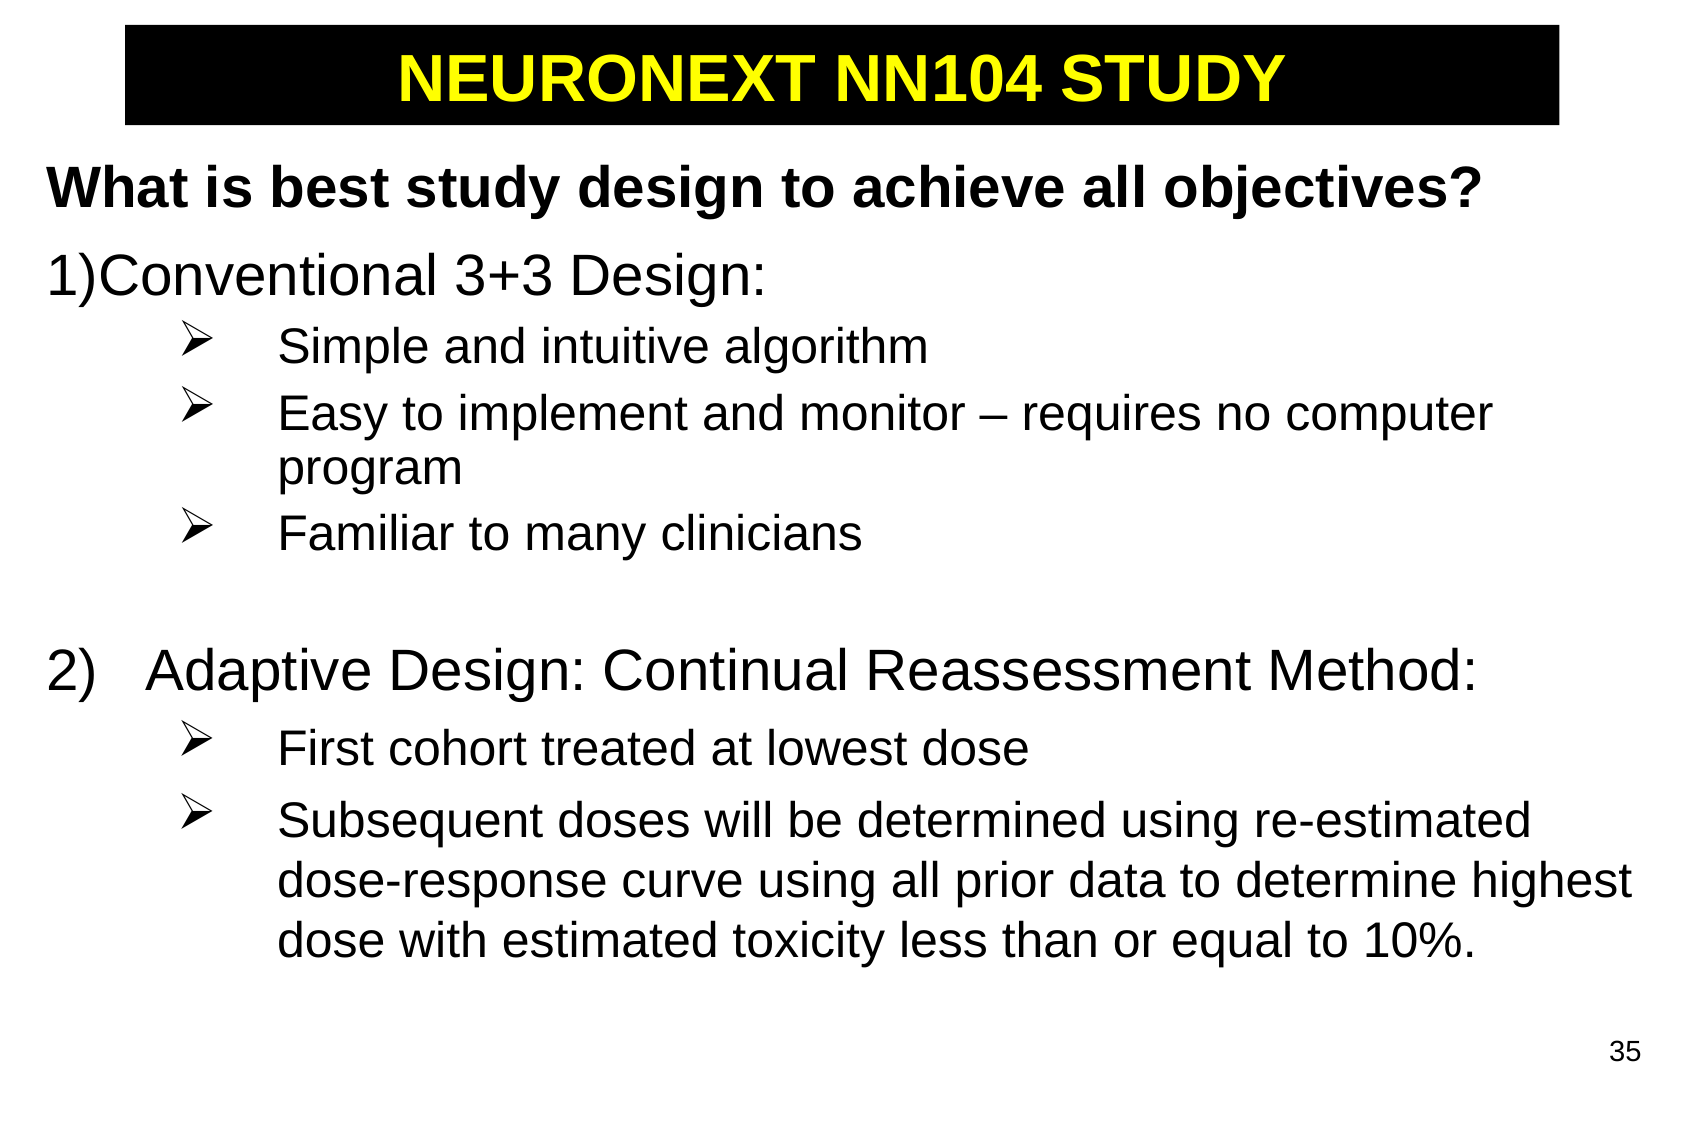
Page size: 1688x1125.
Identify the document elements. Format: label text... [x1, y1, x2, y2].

text_box Adaptive Design: Continual Reassessment Method: First cohort treated at lowest dose Subsequent doses will be determined using re-estimated dose-response curve using all prior data to determine highest dose with estimated toxicity less than or equal to 10%. [31, 624, 1657, 1026]
title NEURONEXT NN104 STUDY [125, 24, 1560, 126]
list What is best study design to achieve all objectives? Conventional 3+3 Design: Simple and intuitive algorithm Easy to implement and monitor – requires no computer program Familiar to many clinicians [31, 149, 1644, 601]
text_box <number> [1343, 1026, 1657, 1101]
